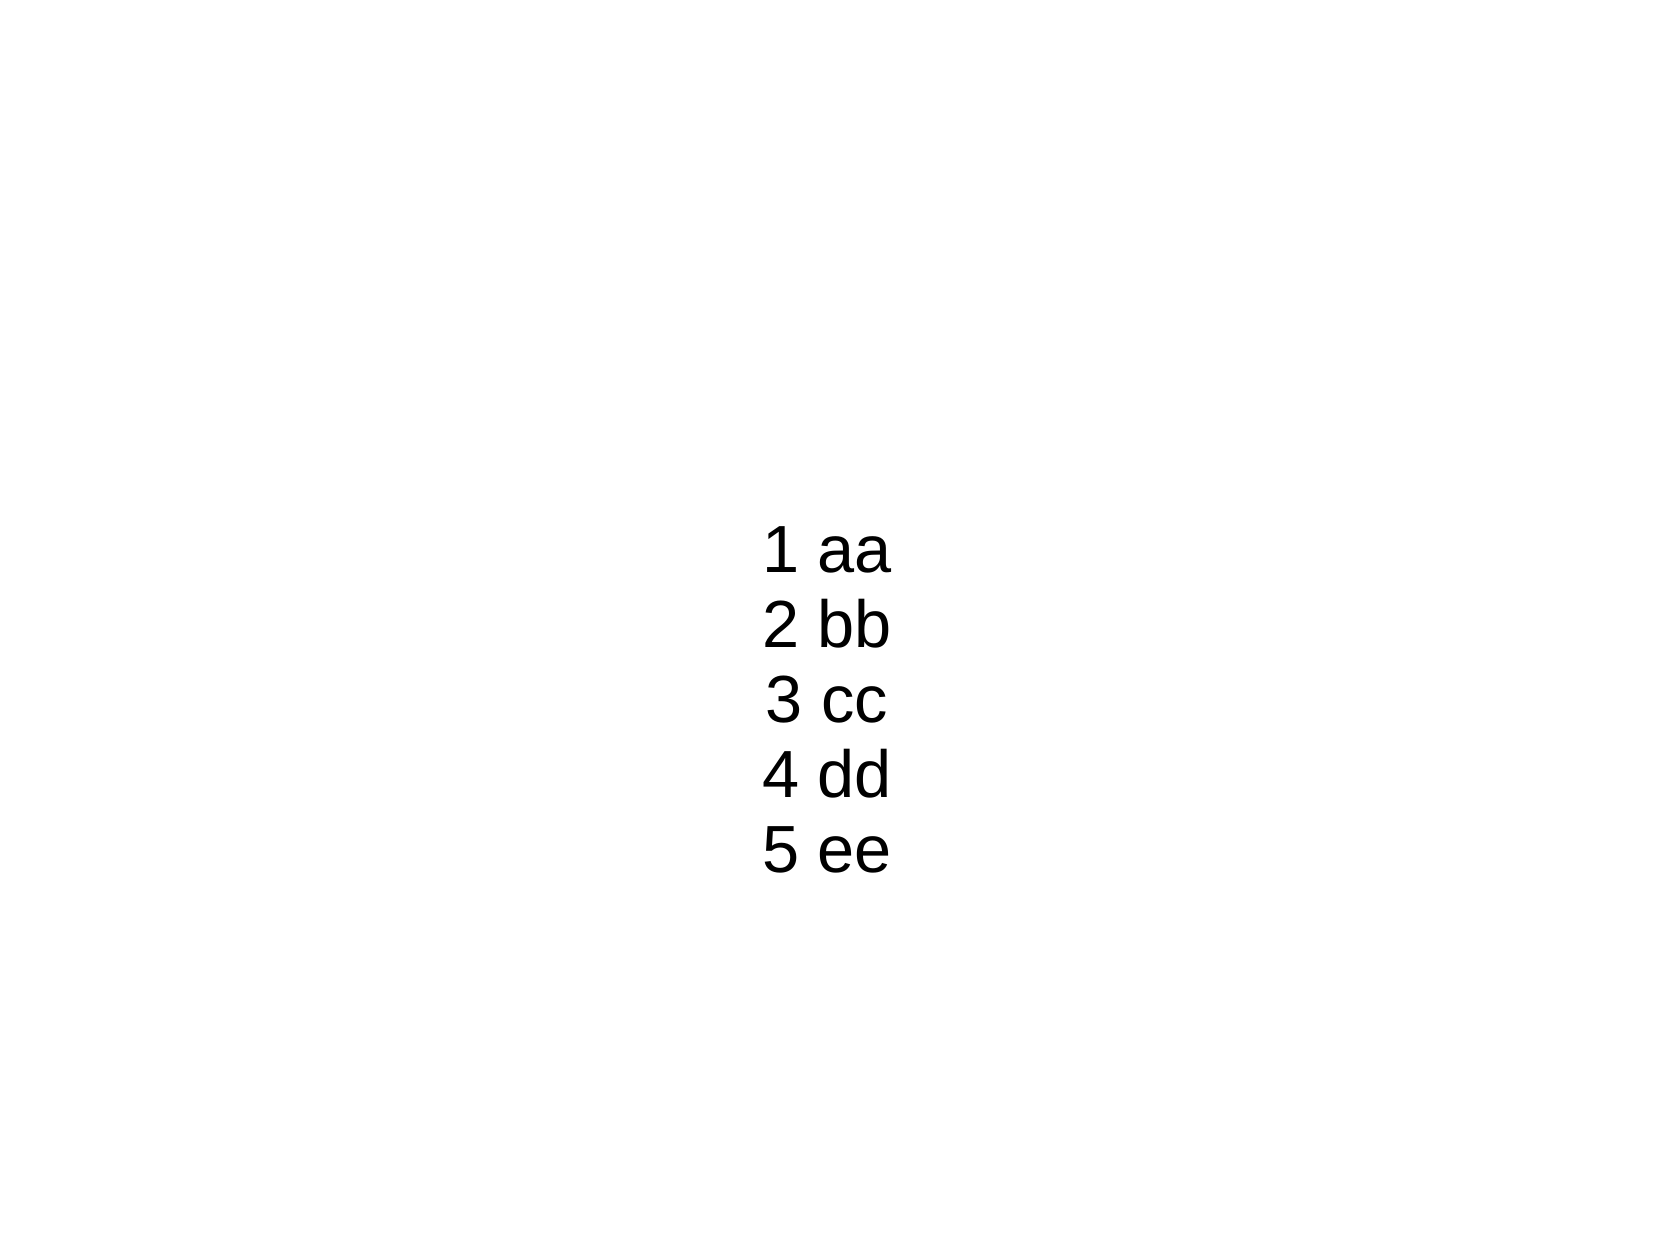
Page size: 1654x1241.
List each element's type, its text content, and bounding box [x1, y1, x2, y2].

subtitle 1 aa 2 bb 3 cc 4 dd 5 ee [82, 290, 1571, 1109]
